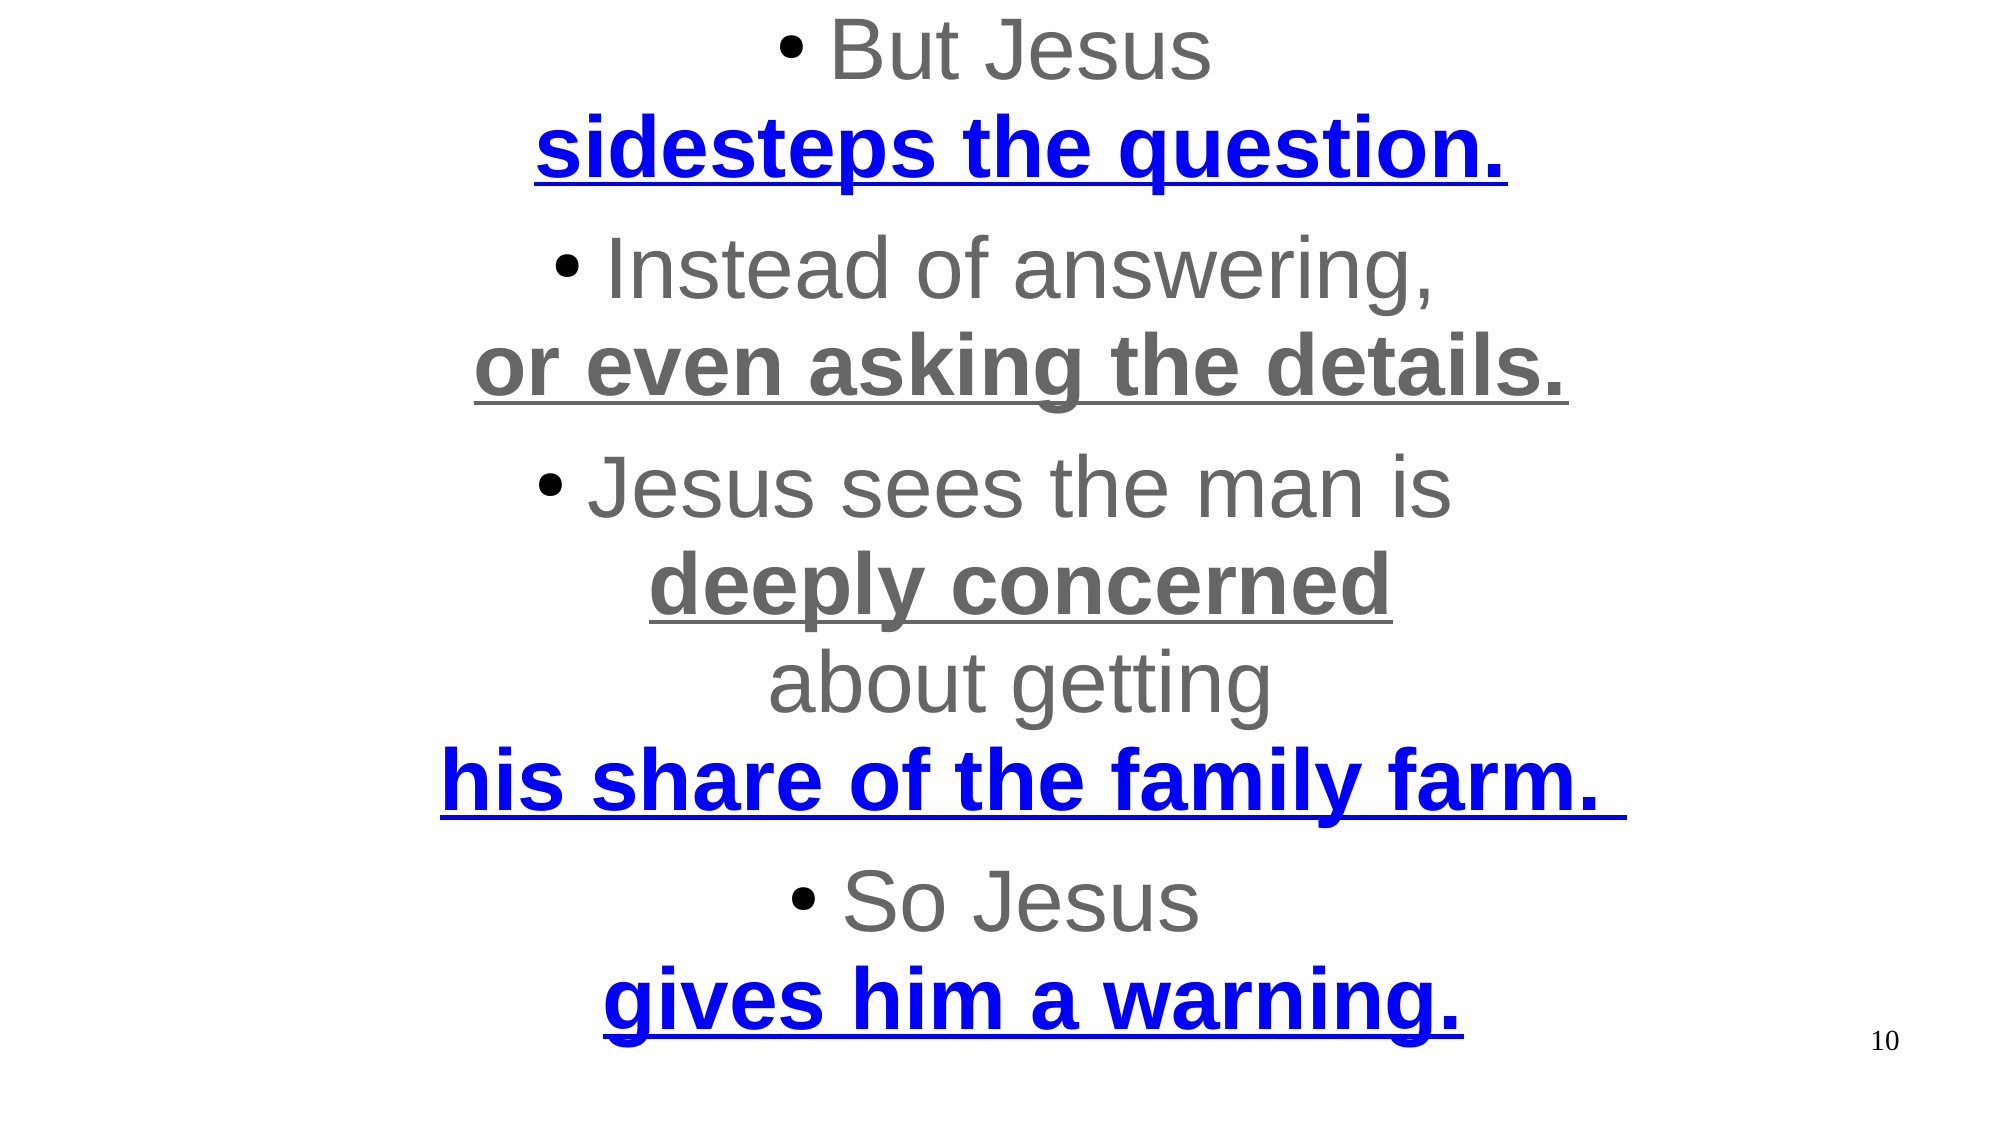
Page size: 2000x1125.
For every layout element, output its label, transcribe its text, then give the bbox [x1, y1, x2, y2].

list But Jesus sidesteps the question. Instead of answering, or even asking the details. Jesus sees the man is deeply concerned about getting his share of the family farm. So Jesus gives him a warning. [0, 0, 1996, 1123]
